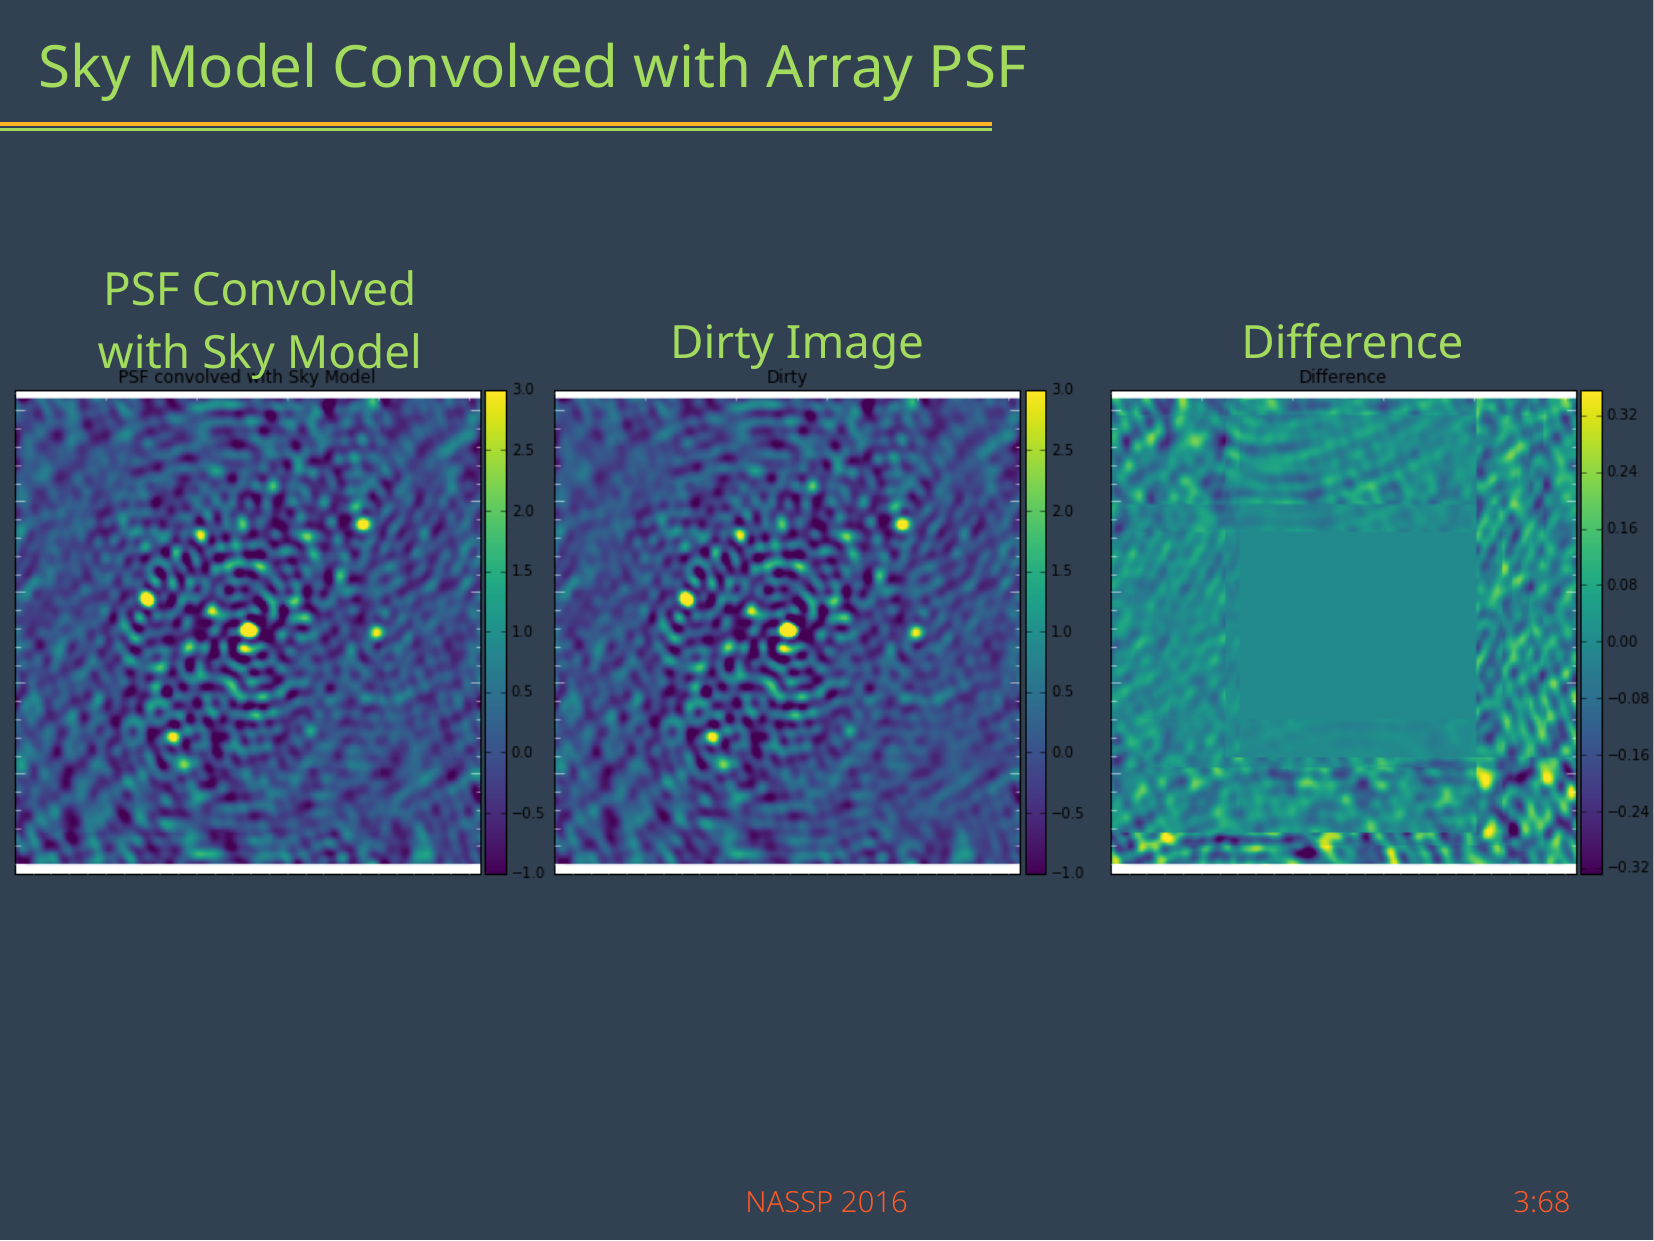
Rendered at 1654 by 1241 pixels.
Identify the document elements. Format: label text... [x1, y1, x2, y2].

text_box Sky Model Convolved with Array PSF [23, 17, 1063, 103]
picture [5, 359, 1654, 891]
text_box PSF Convolved with Sky Model [59, 249, 461, 374]
text_box Difference [1151, 302, 1554, 373]
text_box Dirty Image [596, 302, 999, 373]
